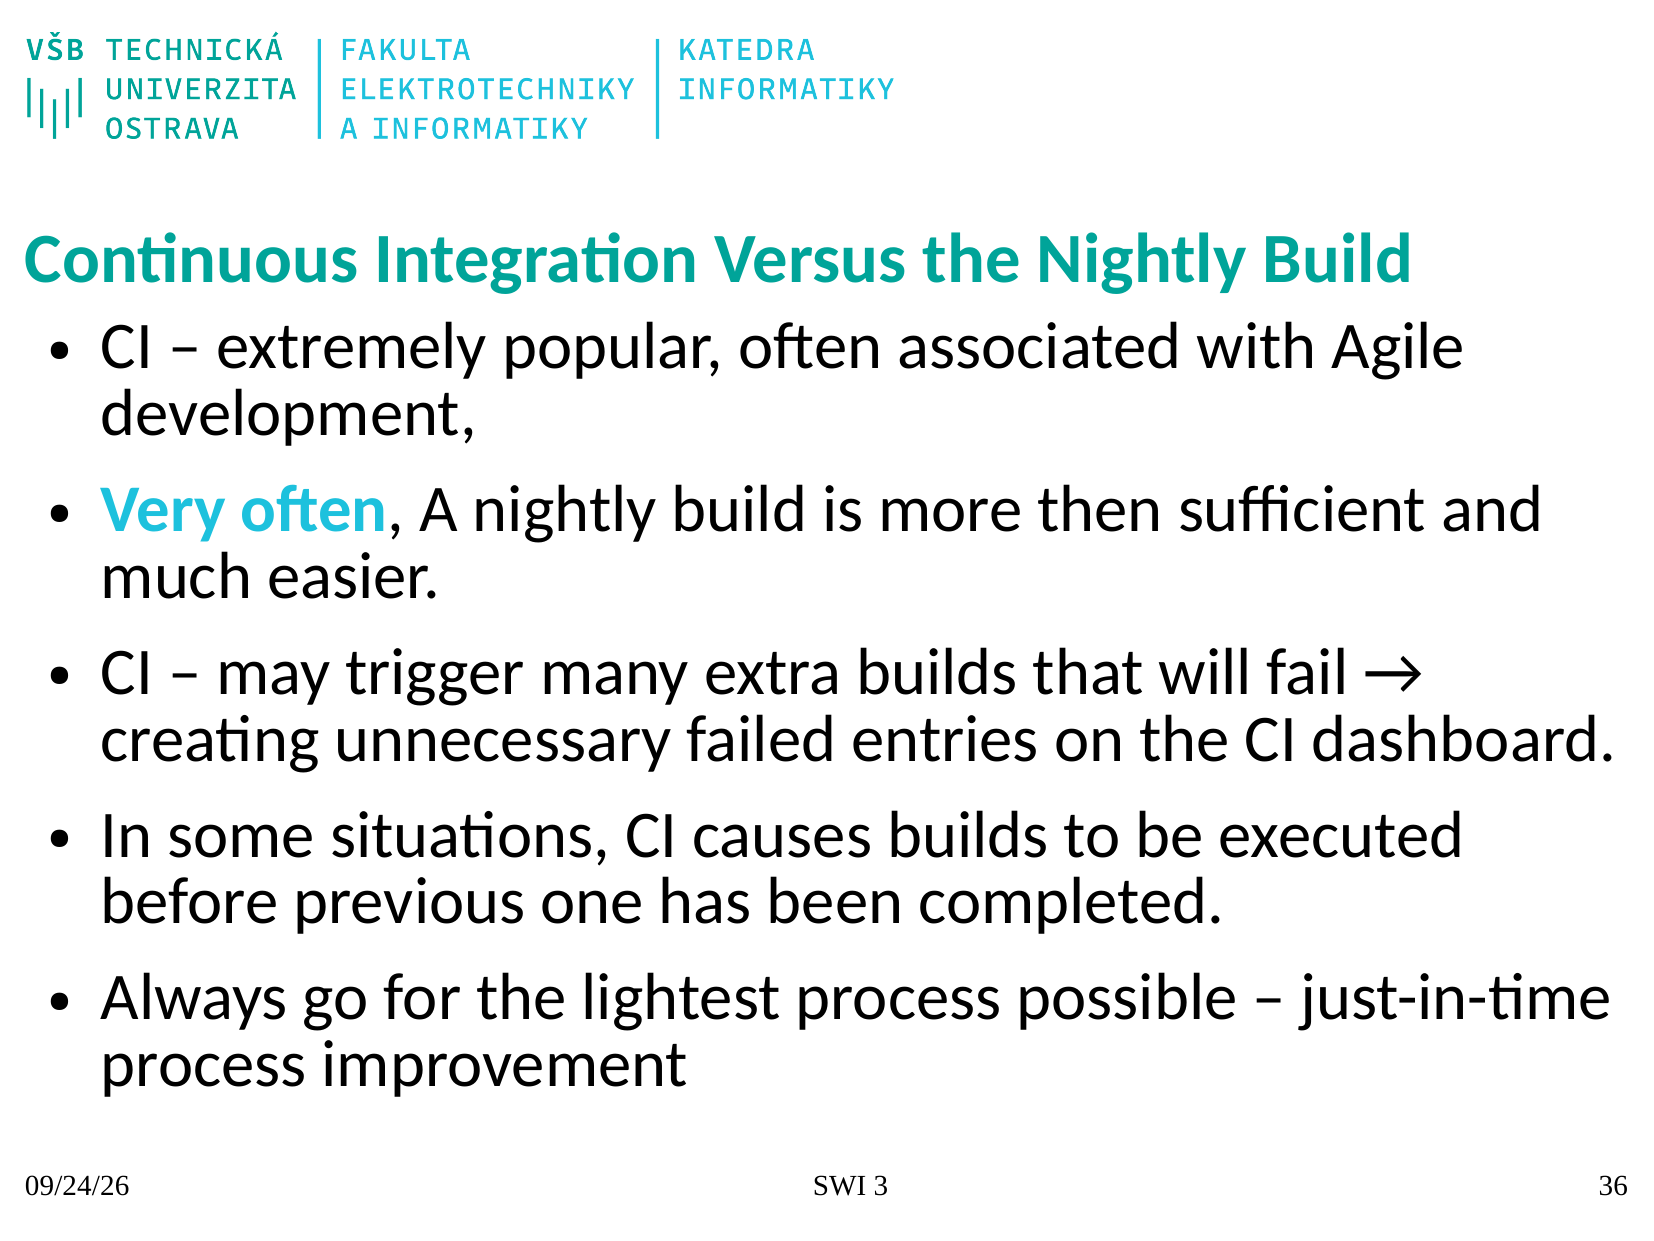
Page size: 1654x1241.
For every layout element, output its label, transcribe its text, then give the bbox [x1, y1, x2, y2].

list CI – extremely popular, often associated with Agile development, Very often, A nightly build is more then sufficient and much easier. CI – may trigger many extra builds that will fail → creating unnecessary failed entries on the CI dashboard. In some situations, CI causes builds to be executed before previous one has been completed. Always go for the lightest process possible – just-in-time process improvement [30, 318, 1629, 1146]
title Continuous Integration Versus the Nightly Build [24, 169, 1629, 300]
picture [26, 31, 894, 139]
